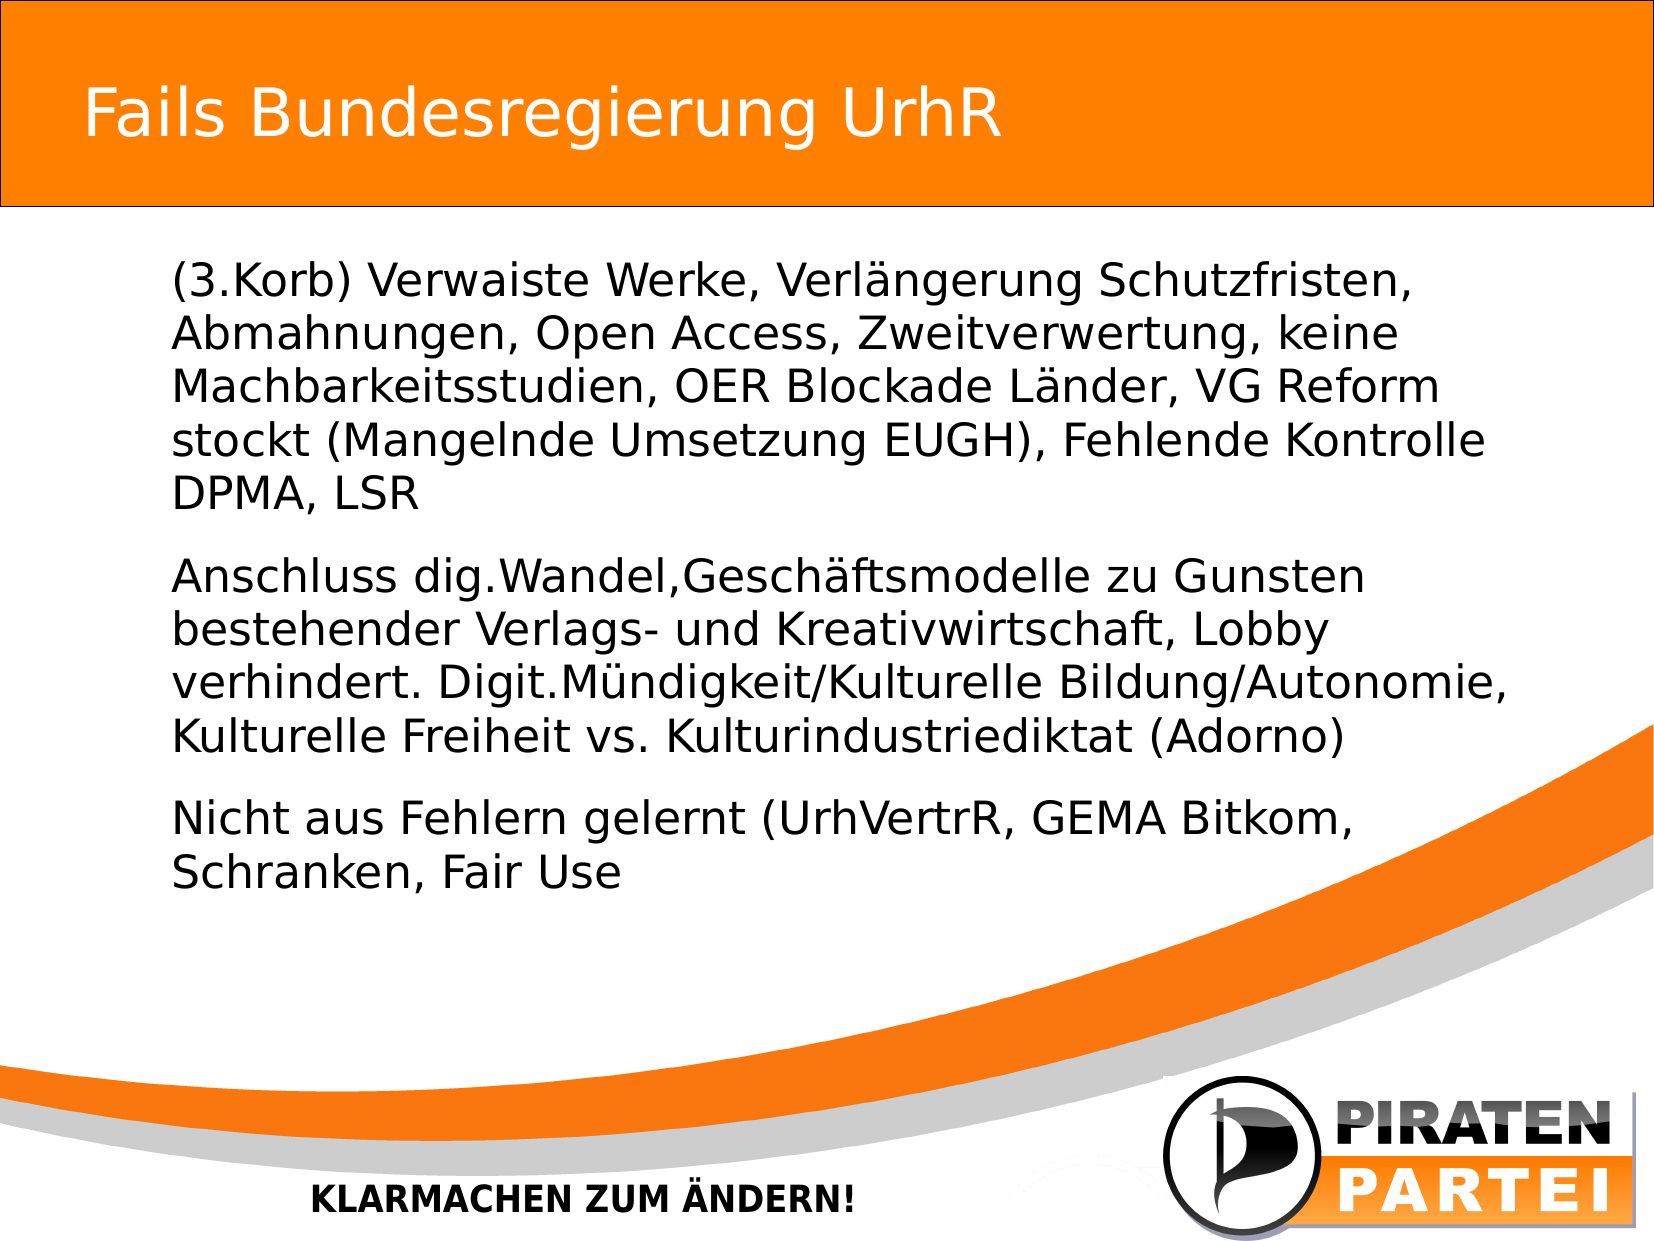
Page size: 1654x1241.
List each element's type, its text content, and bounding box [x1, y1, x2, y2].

title Fails Bundesregierung UrhR [82, 49, 1571, 178]
picture [796, 1190, 803, 1197]
list (3.Korb) Verwaiste Werke, Verlängerung Schutzfristen, Abmahnungen, Open Access, Zweitverwertung, keine Machbarkeitsstudien, OER Blockade Länder, VG Reform stockt (Mangelnde Umsetzung EUGH), Fehlende Kontrolle DPMA, LSR Anschluss dig.Wandel,Geschäftsmodelle zu Gunsten bestehender Verlags- und Kreativwirtschaft, Lobby verhindert. Digit.Mündigkeit/Kulturelle Bildung/Autonomie, Kulturelle Freiheit vs. Kulturindustriediktat (Adorno) Nicht aus Fehlern gelernt (UrhVertrR, GEMA Bitkom, Schranken, Fair Use [82, 236, 1571, 956]
picture [392, 1190, 399, 1197]
picture [0, 699, 1654, 1241]
picture [745, 1190, 756, 1199]
